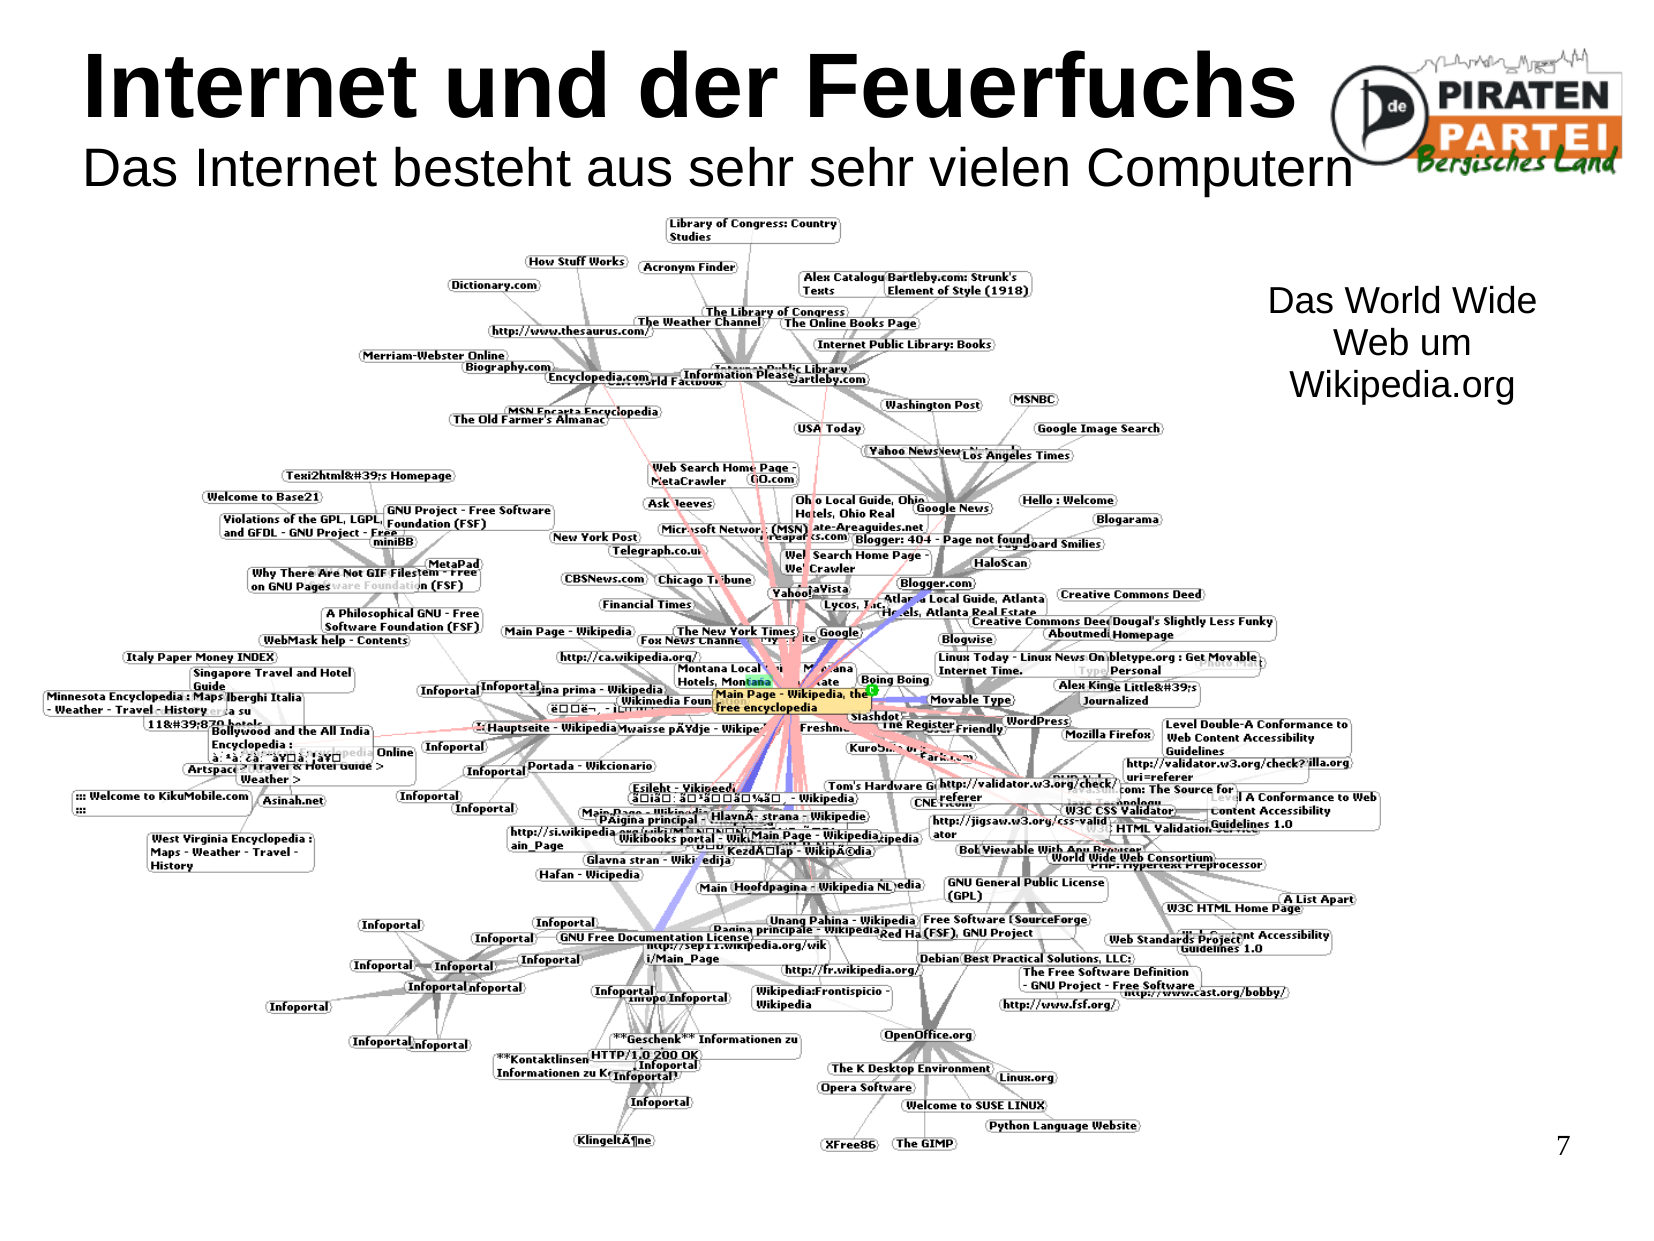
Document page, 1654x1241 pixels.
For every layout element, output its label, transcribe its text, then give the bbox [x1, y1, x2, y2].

text_box Das World Wide Web um Wikipedia.org [1210, 272, 1595, 414]
picture [1328, 47, 1625, 176]
picture [29, 206, 1396, 1162]
title Internet und der Feuerfuchs Das Internet besteht aus sehr sehr vielen Computern [82, 34, 1571, 198]
